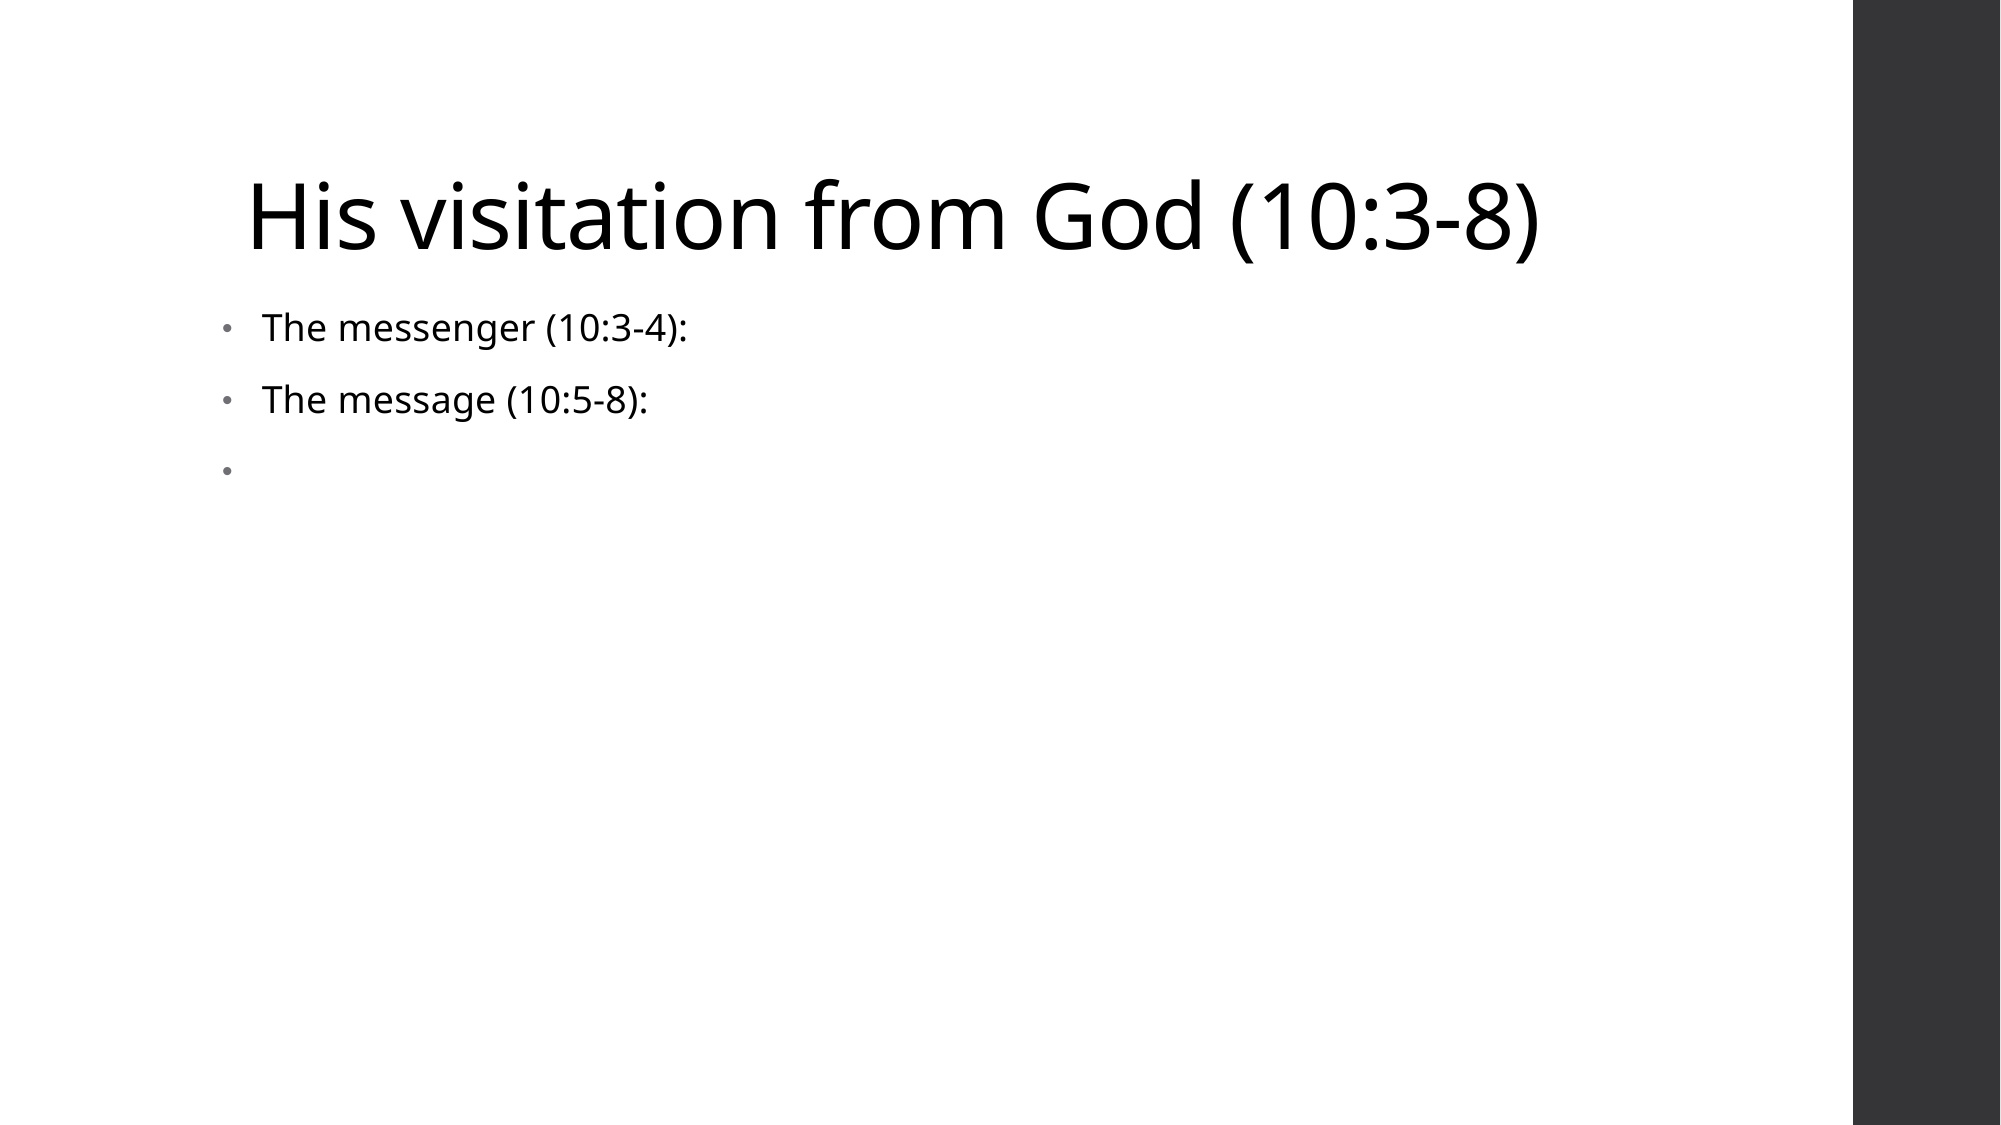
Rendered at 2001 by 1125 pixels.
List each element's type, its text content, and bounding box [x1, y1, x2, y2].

title His visitation from God (10:3-8) [206, 60, 1797, 278]
list The messenger (10:3-4): The message (10:5-8): [206, 299, 1617, 1014]
